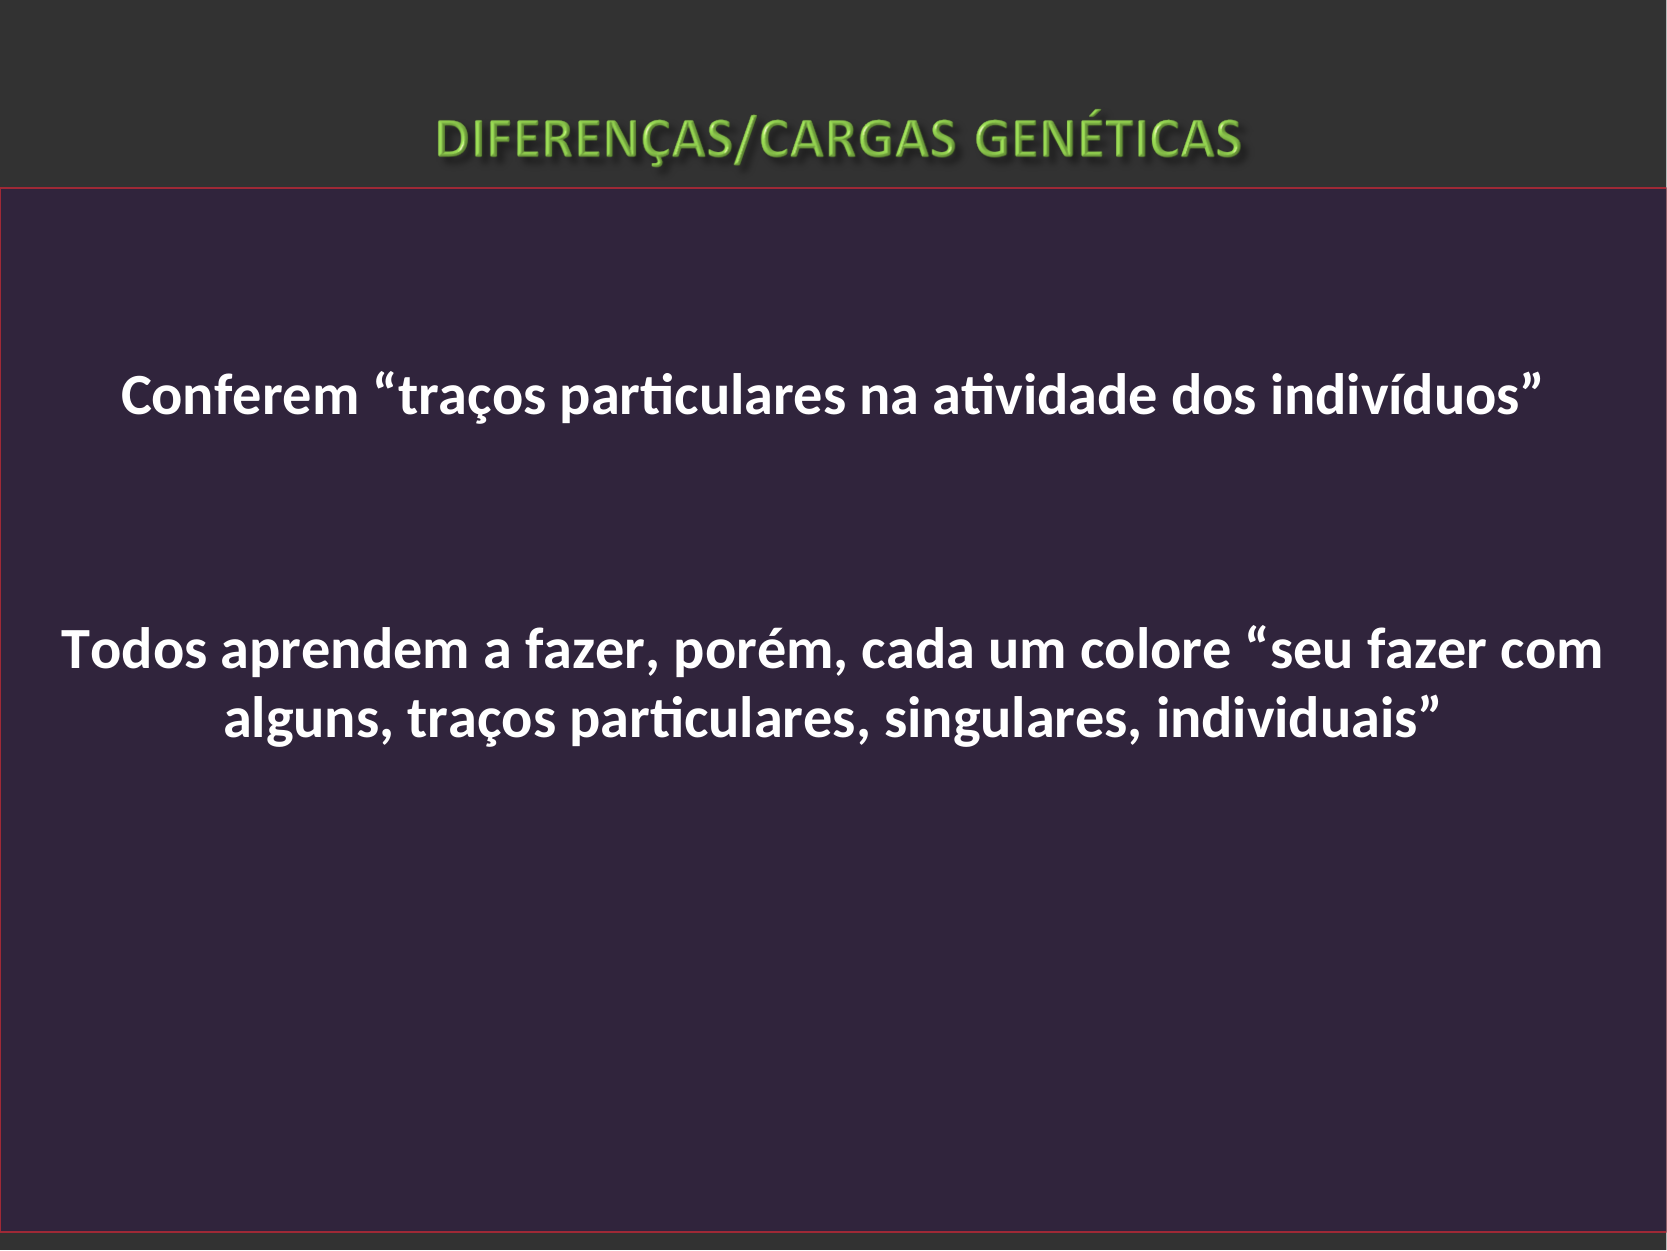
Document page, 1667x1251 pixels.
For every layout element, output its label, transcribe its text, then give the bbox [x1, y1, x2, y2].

text_box [0, 0, 1667, 187]
list Conferem “traços particulares na atividade dos indivíduos” Todos aprendem a fazer, porém, cada um colore “seu fazer com alguns, traços particulares, singulares, individuais” [0, 187, 1667, 1233]
